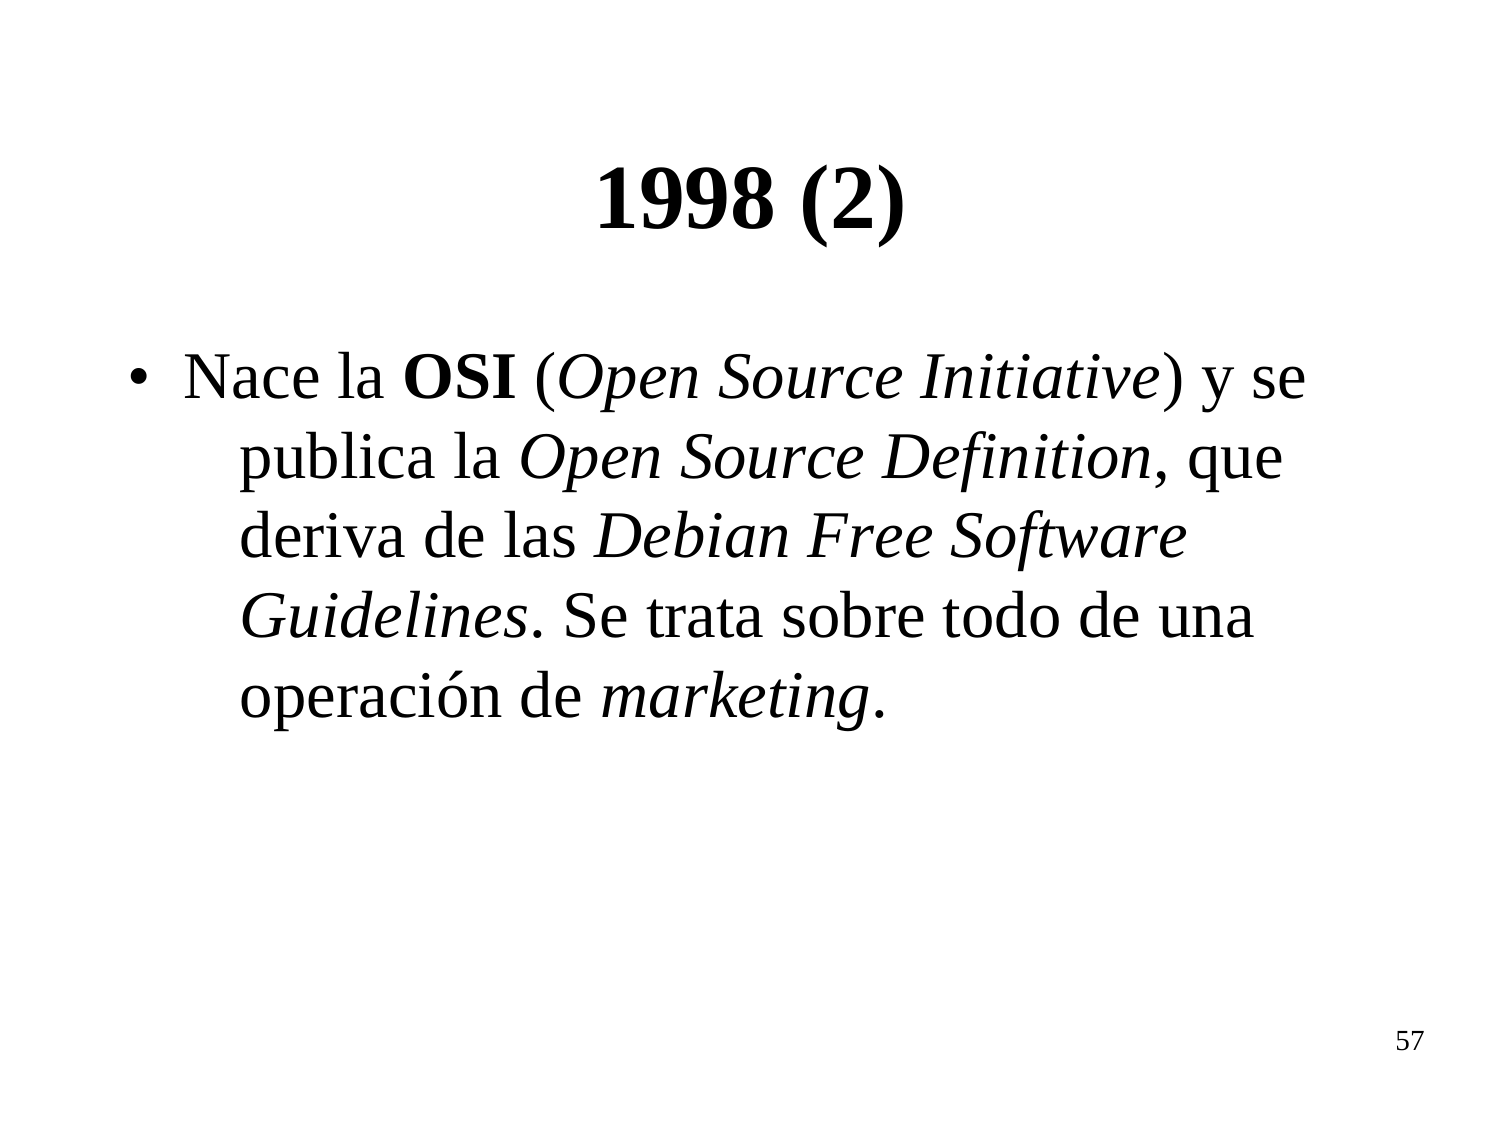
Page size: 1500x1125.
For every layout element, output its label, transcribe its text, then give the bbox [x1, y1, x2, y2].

list Nace la OSI (Open Source Initiative) y se publica la Open Source Definition, que deriva de las Debian Free Software Guidelines. Se trata sobre todo de una operación de marketing. [112, 324, 1388, 1000]
title 1998 (2) [112, 99, 1388, 288]
